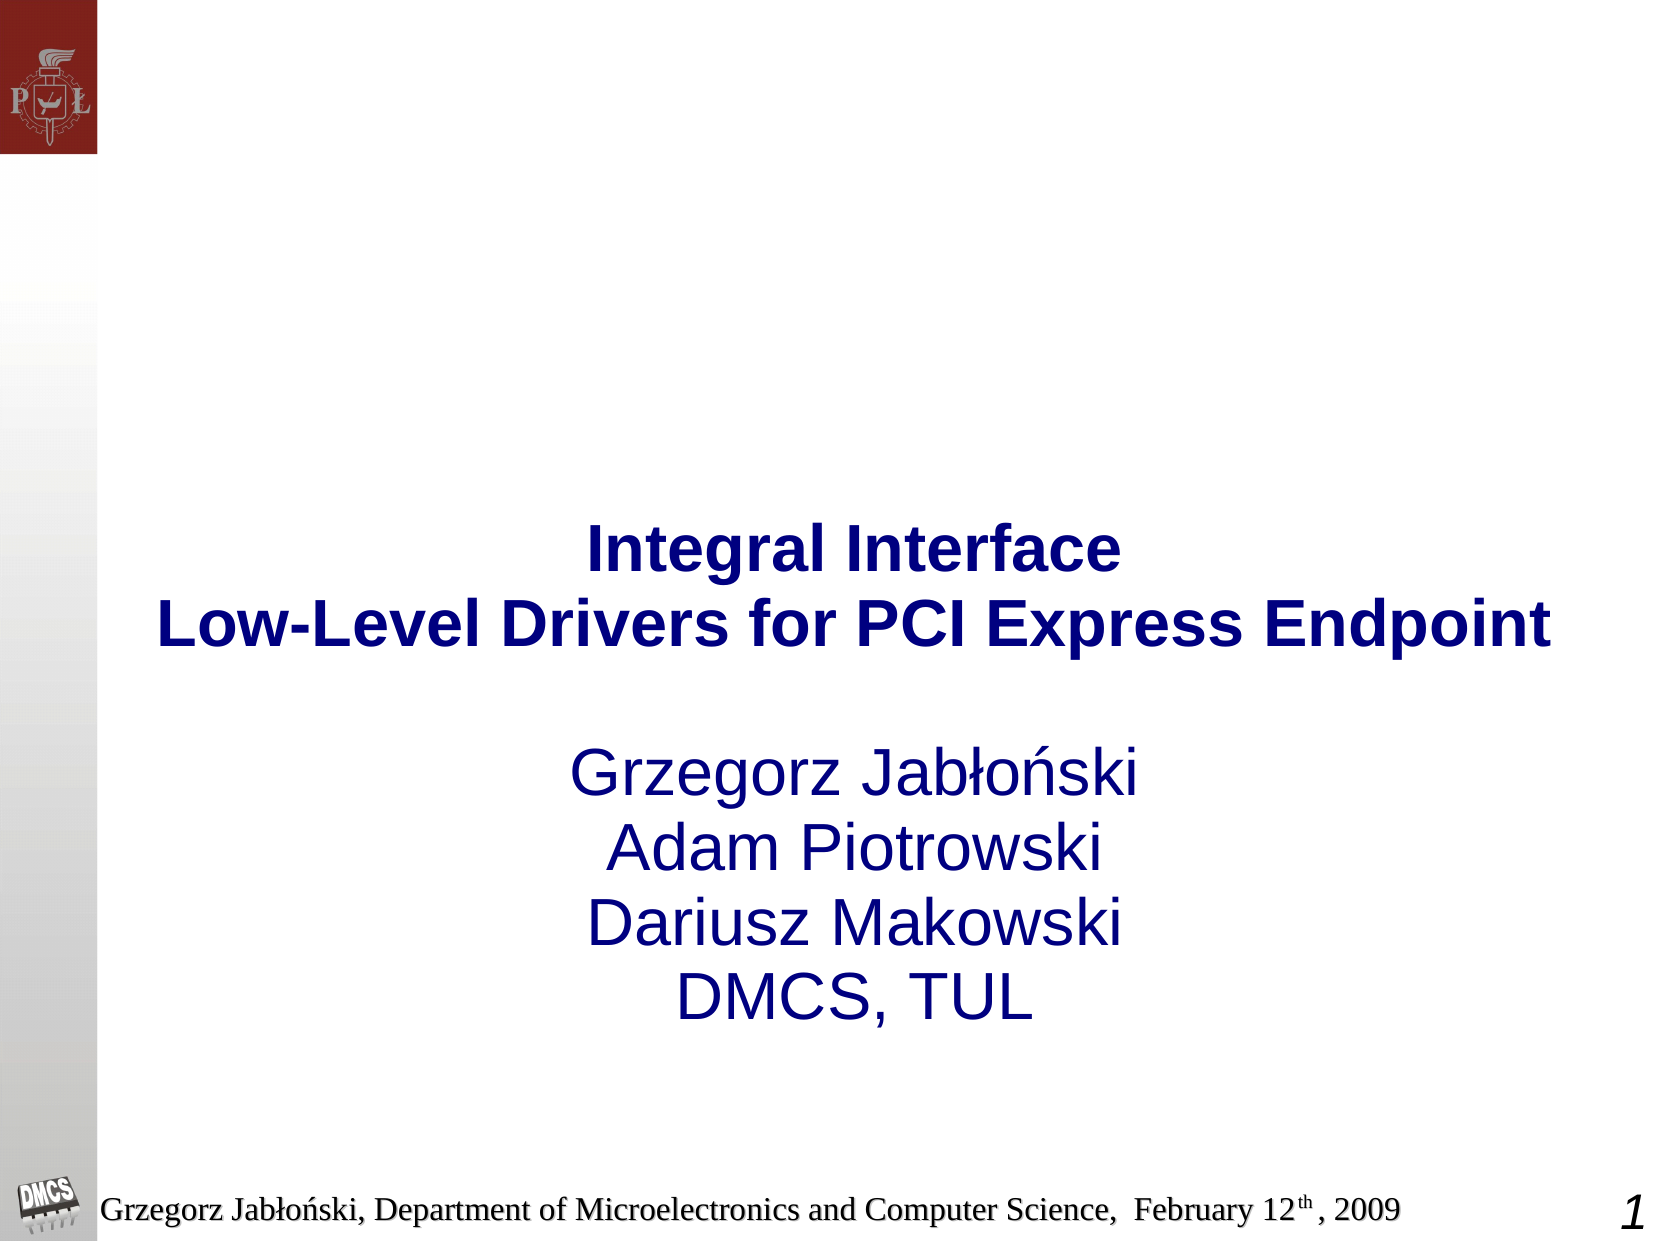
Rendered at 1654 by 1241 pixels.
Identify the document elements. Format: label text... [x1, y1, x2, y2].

subtitle Integral Interface Low-Level Drivers for PCI Express Endpoint Grzegorz Jabłoński Adam Piotrowski Dariusz Makowski DMCS, TUL [148, 440, 1561, 1105]
